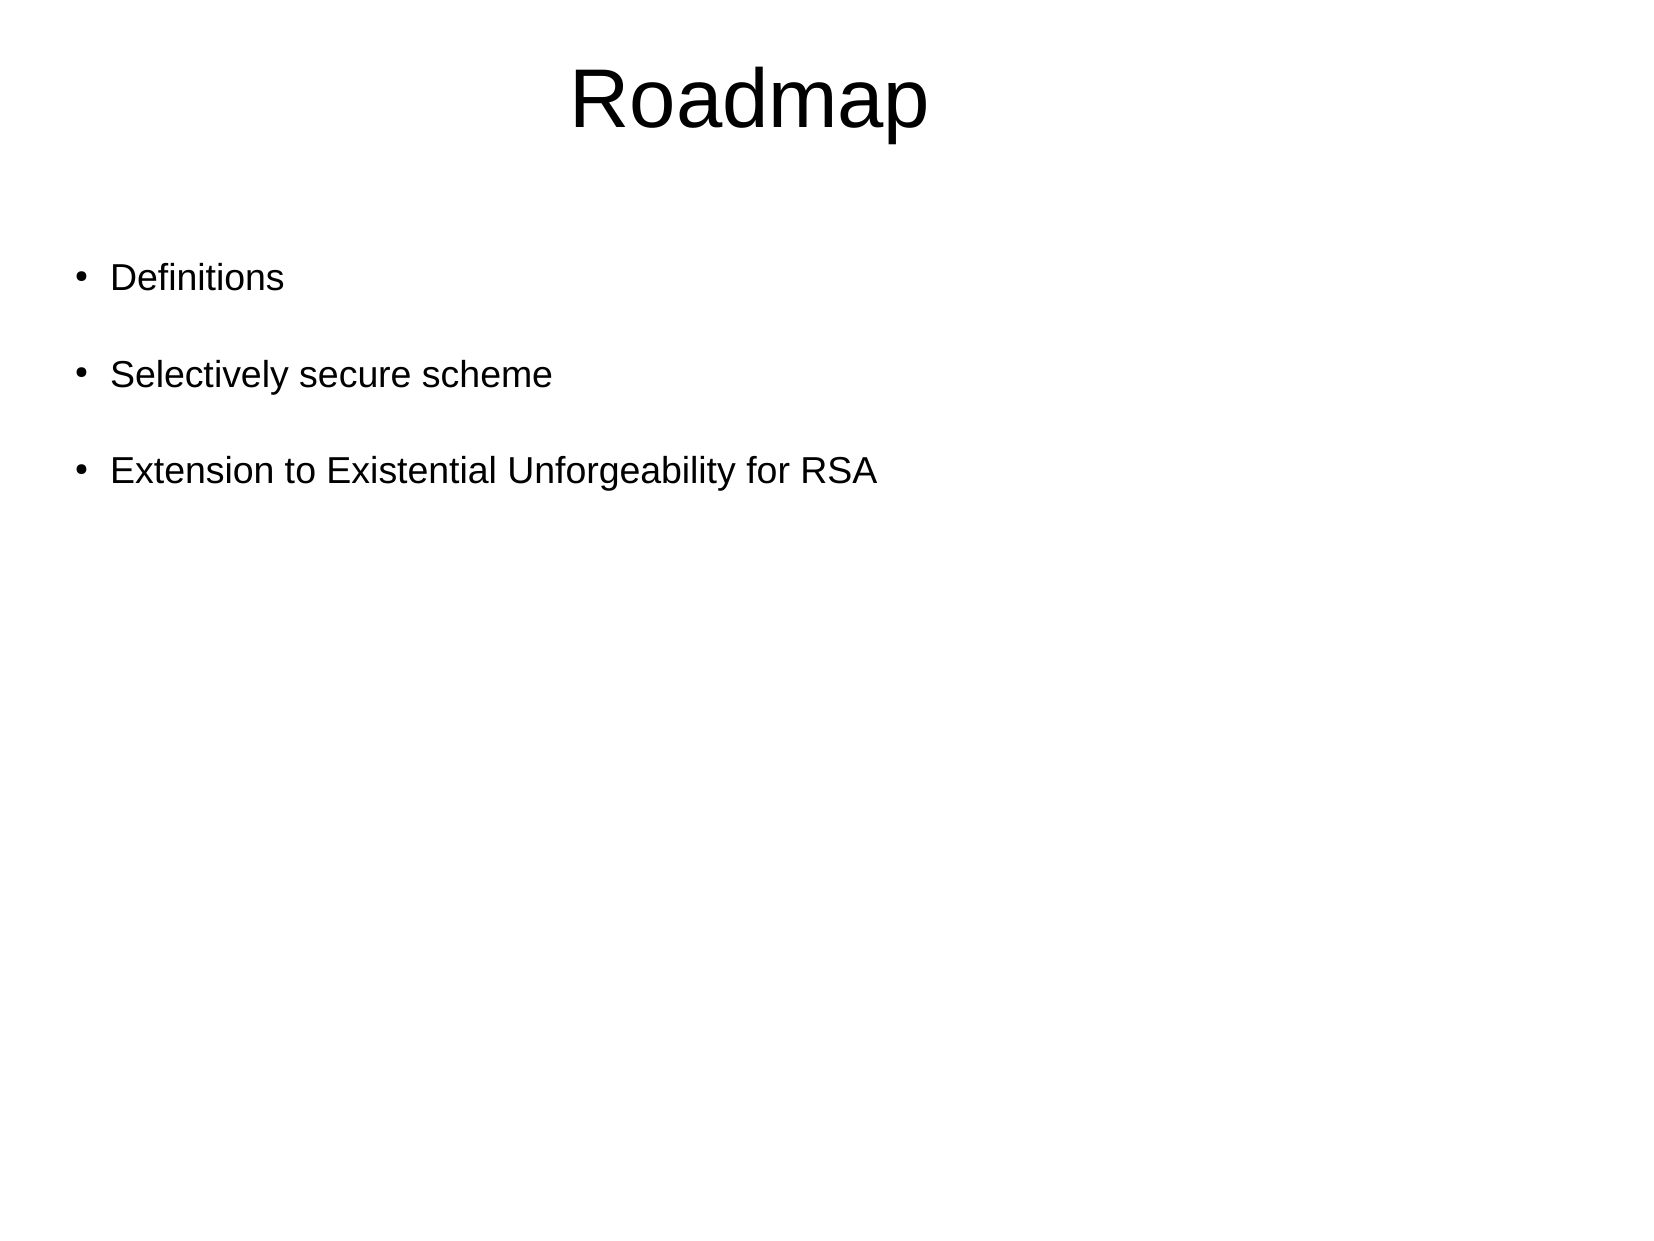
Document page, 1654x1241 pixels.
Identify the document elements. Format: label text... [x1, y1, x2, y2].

text_box Roadmap [555, 45, 946, 154]
text_box Definitions Selectively secure scheme Extension to Existential Unforgeability for RSA [60, 249, 893, 499]
